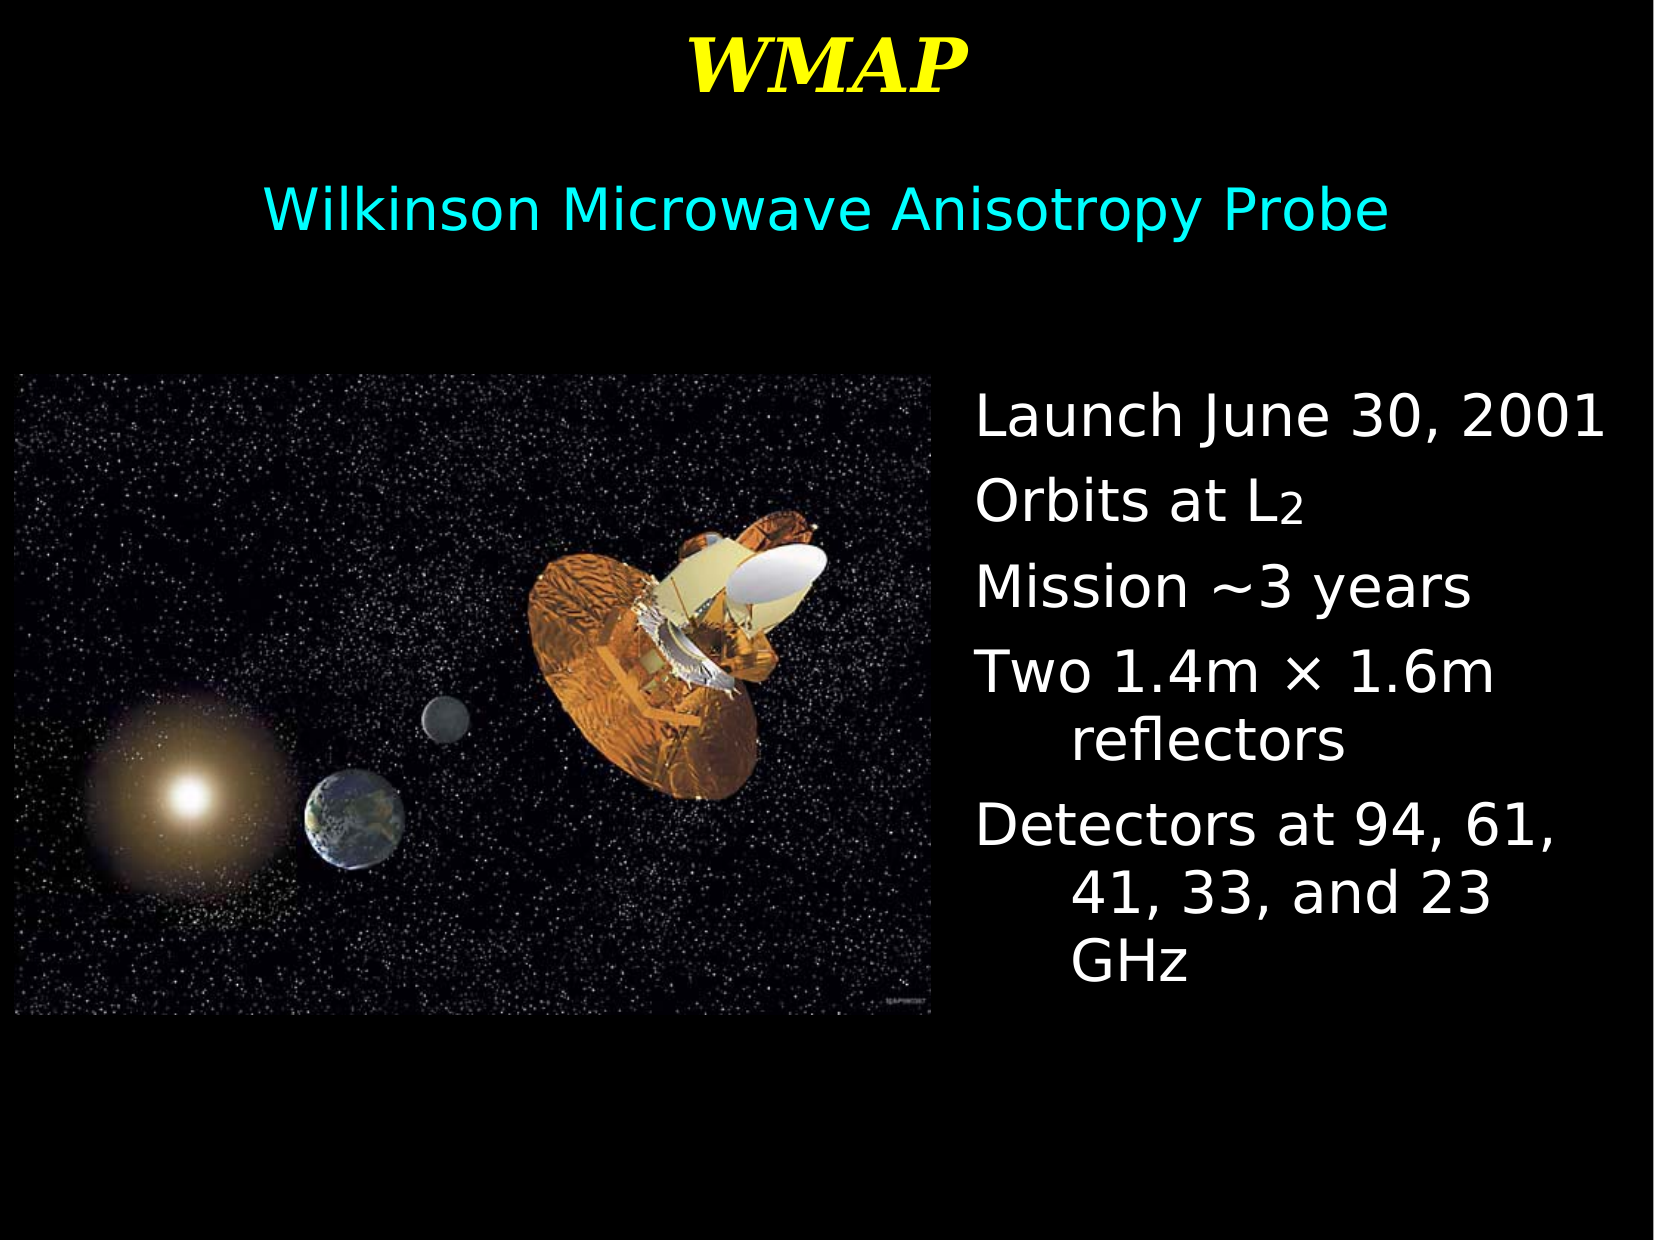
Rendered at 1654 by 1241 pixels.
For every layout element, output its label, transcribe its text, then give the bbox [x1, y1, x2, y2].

text_box Launch June 30, 2001 Orbits at L2 Mission ~3 years Two 1.4m × 1.6m reflectors Detectors at 94, 61, 41, 33, and 23 GHz [959, 375, 1626, 1014]
text_box WMAP [670, 14, 983, 118]
picture [14, 374, 931, 1015]
text_box Wilkinson Microwave Anisotropy Probe [247, 168, 1406, 252]
